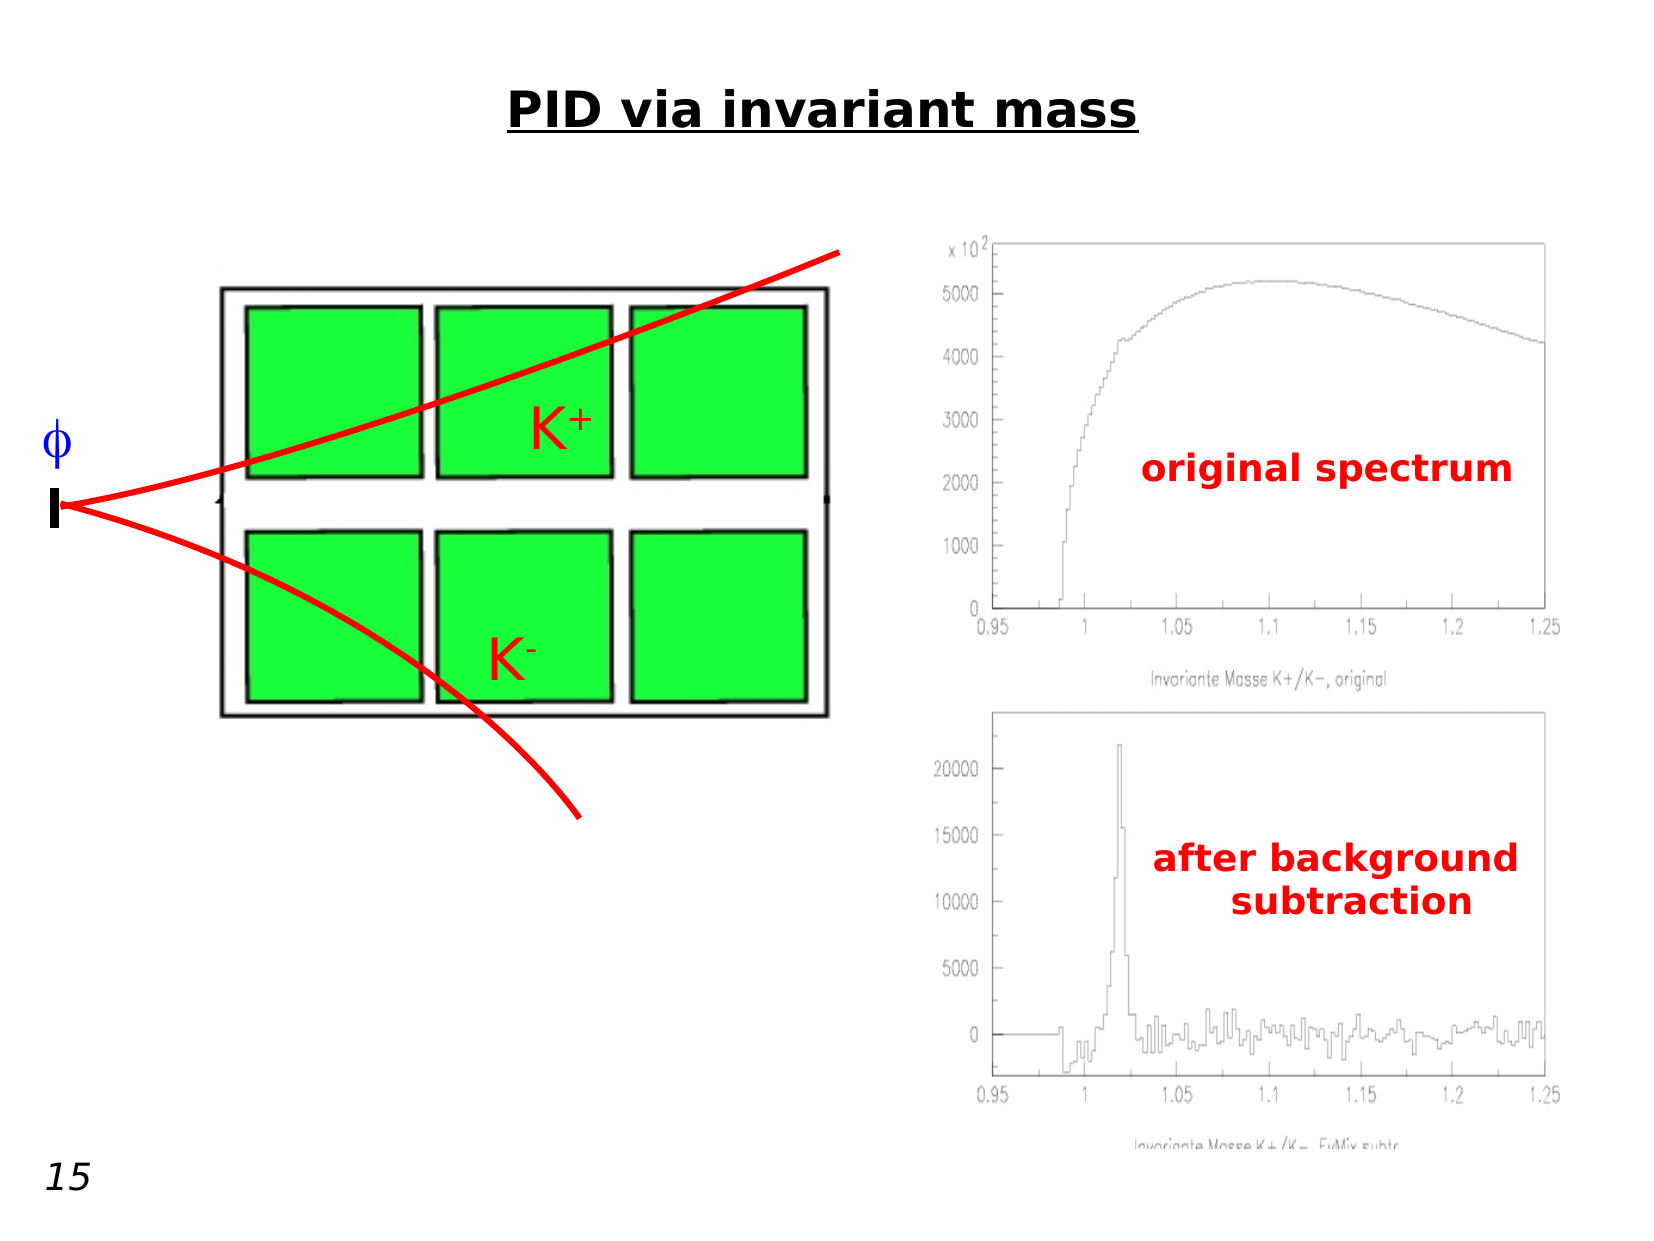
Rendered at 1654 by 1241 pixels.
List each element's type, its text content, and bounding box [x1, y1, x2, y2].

picture [184, 262, 804, 476]
text_box after background subtraction [1152, 836, 1521, 924]
picture [184, 262, 873, 748]
text_box original spectrum [1140, 446, 1516, 491]
picture [930, 207, 1610, 1149]
text_box PID via invariant mass [506, 80, 1148, 140]
text_box f [42, 416, 81, 477]
text_box K- [486, 625, 538, 696]
text_box K+ [528, 395, 595, 466]
picture [184, 547, 512, 748]
